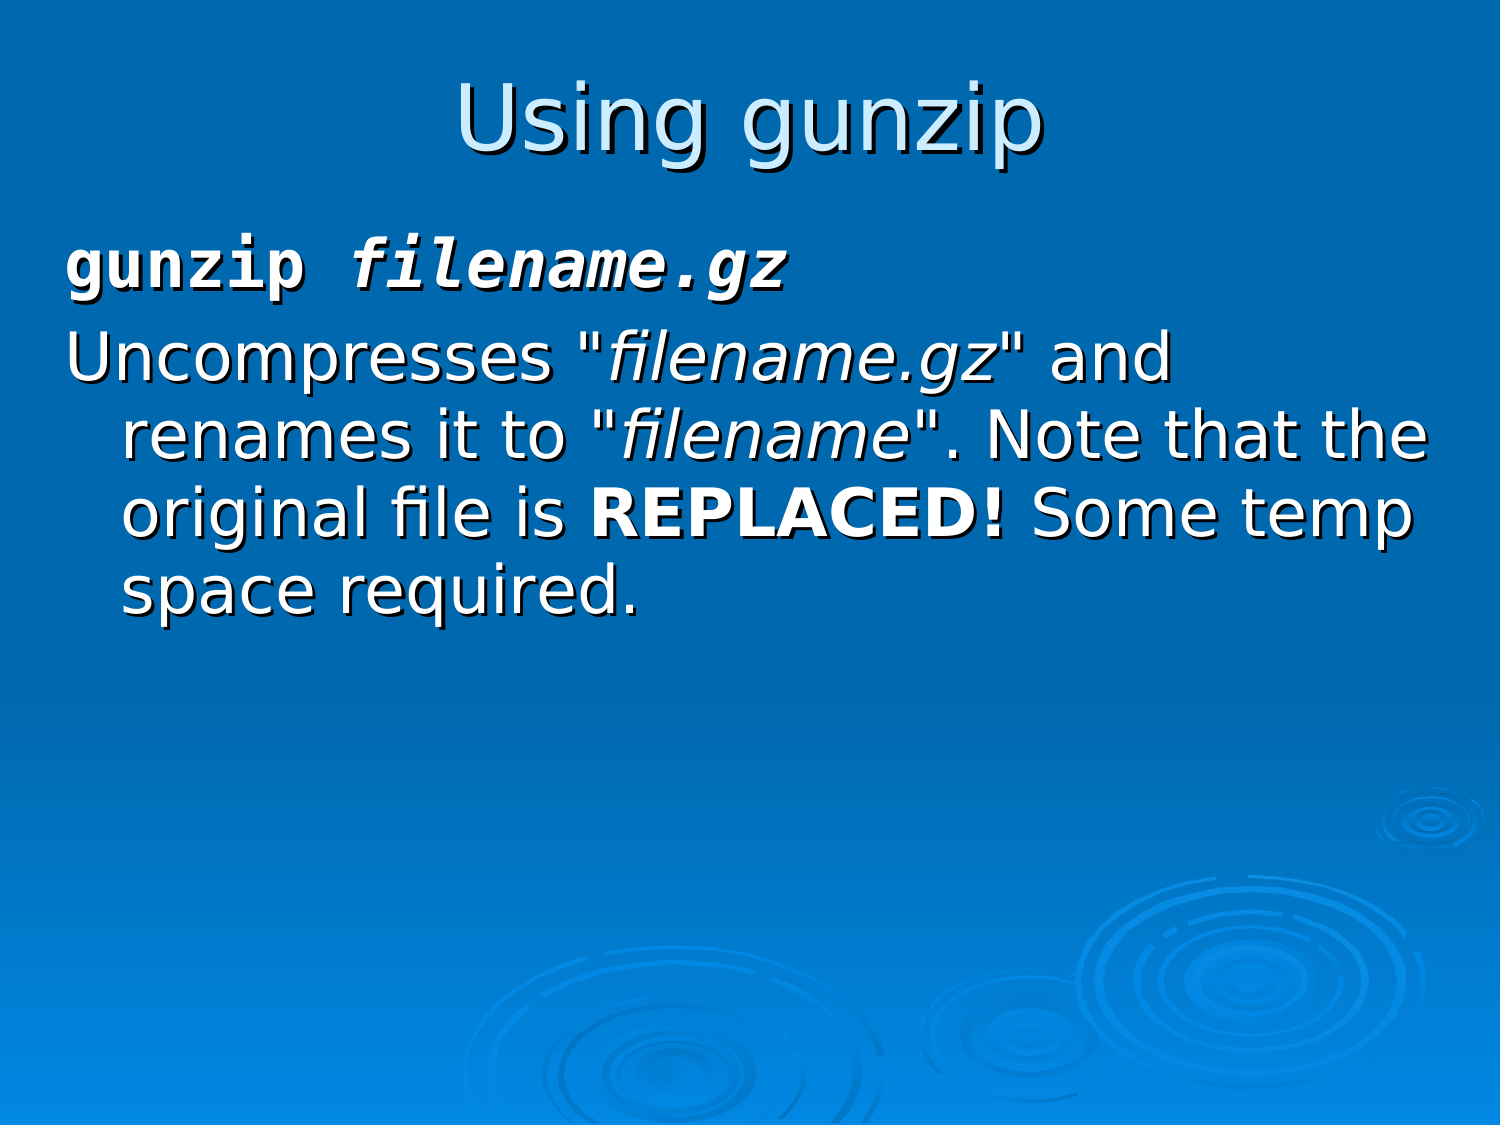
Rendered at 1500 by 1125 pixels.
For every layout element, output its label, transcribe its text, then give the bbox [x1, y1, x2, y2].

list gunzip filename.gz Uncompresses "filename.gz" and renames it to "filename". Note that the original file is REPLACED! Some temp space required. [50, 224, 1463, 1075]
title Using gunzip [75, 45, 1426, 196]
